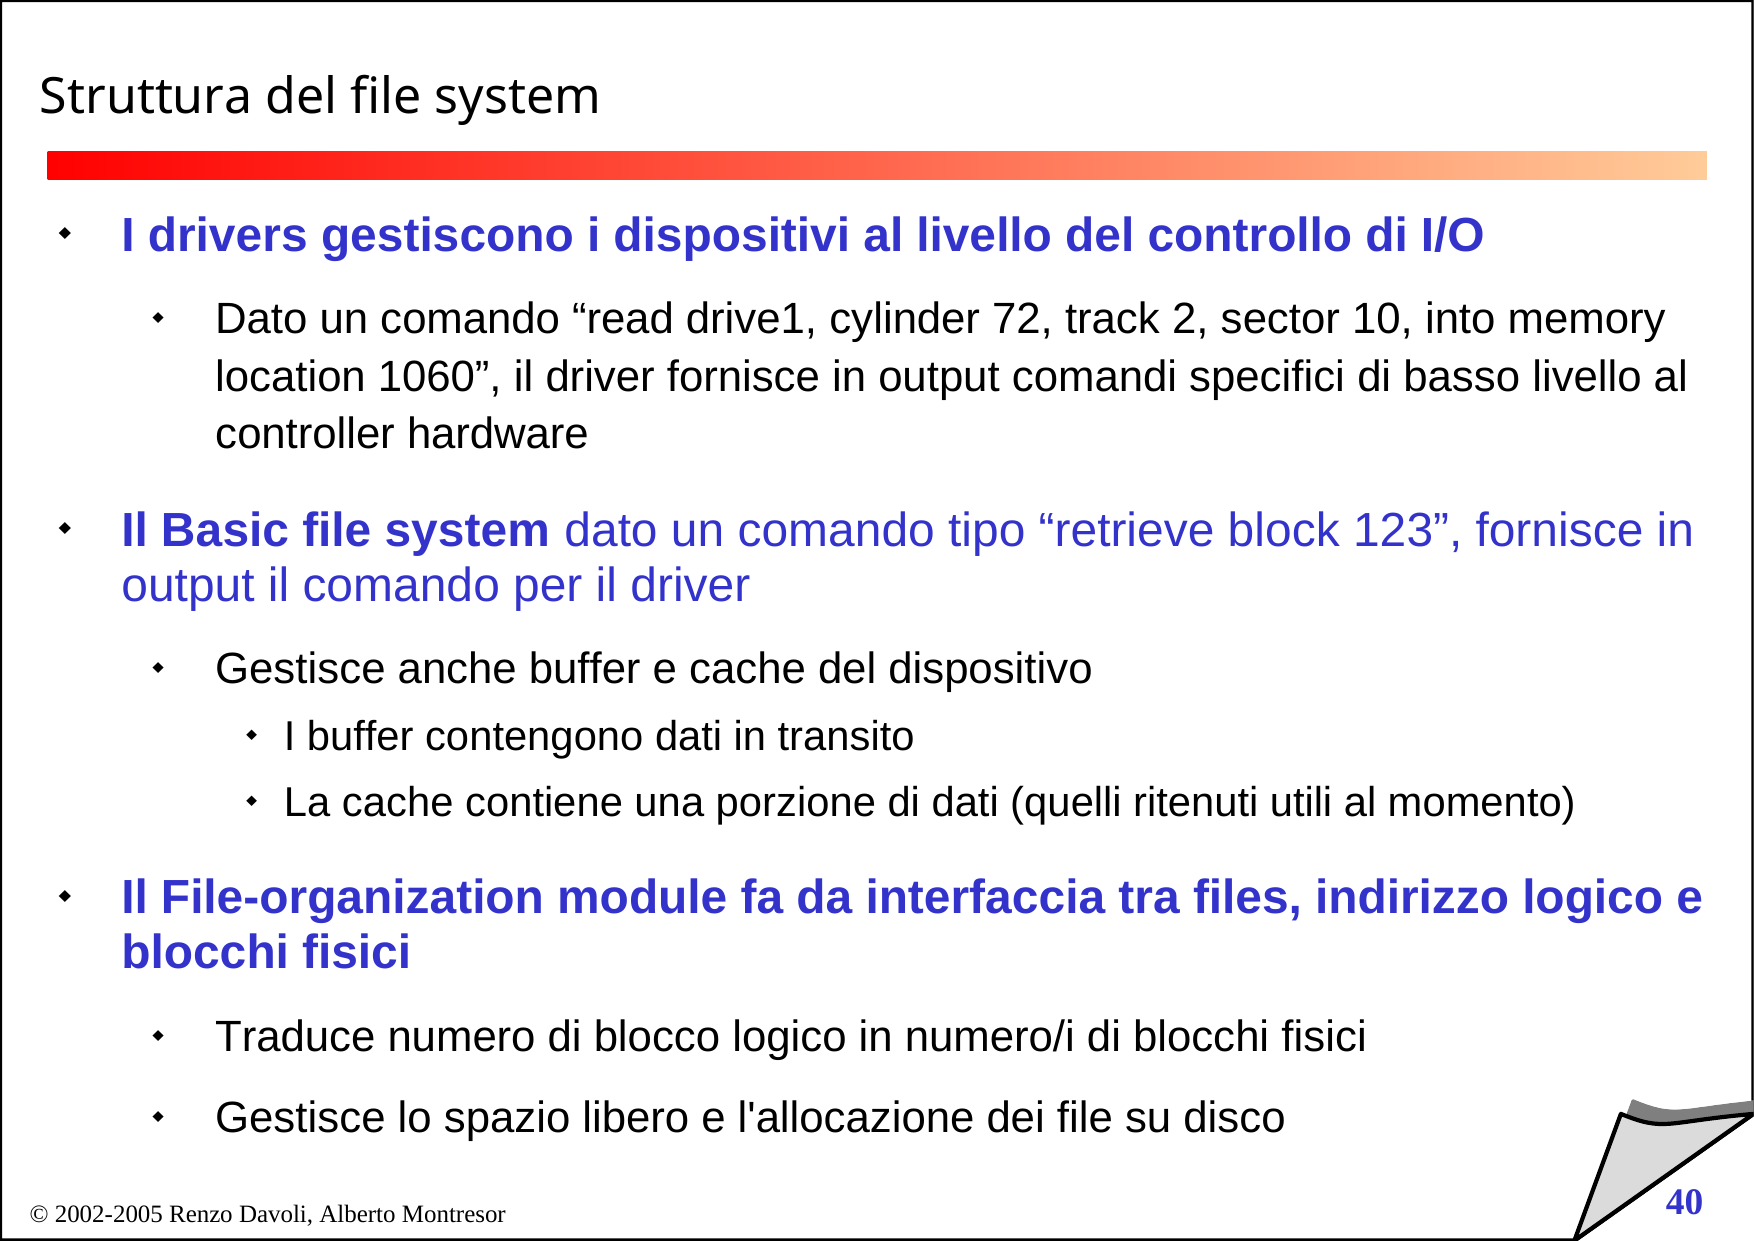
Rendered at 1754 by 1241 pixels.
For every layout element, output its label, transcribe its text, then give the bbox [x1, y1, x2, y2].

text_box 9 [1469, 152, 1474, 179]
title Struttura del file system [40, 49, 1713, 144]
list I drivers gestiscono i dispositivi al livello del controllo di I/O Dato un comando “read drive1, cylinder 72, track 2, sector 10, into memory location 1060”, il driver fornisce in output comandi specifici di basso livello al controller hardware Il Basic file system dato un comando tipo “retrieve block 123”, fornisce in output il comando per il driver Gestisce anche buffer e cache del dispositivo I buffer contengono dati in transito La cache contiene una porzione di dati (quelli ritenuti utili al momento) Il File-organization module fa da interfaccia tra files, indirizzo logico e blocchi fisici Traduce numero di blocco logico in numero/i di blocchi fisici Gestisce lo spazio libero e l'allocazione dei file su disco [59, 206, 1713, 1241]
